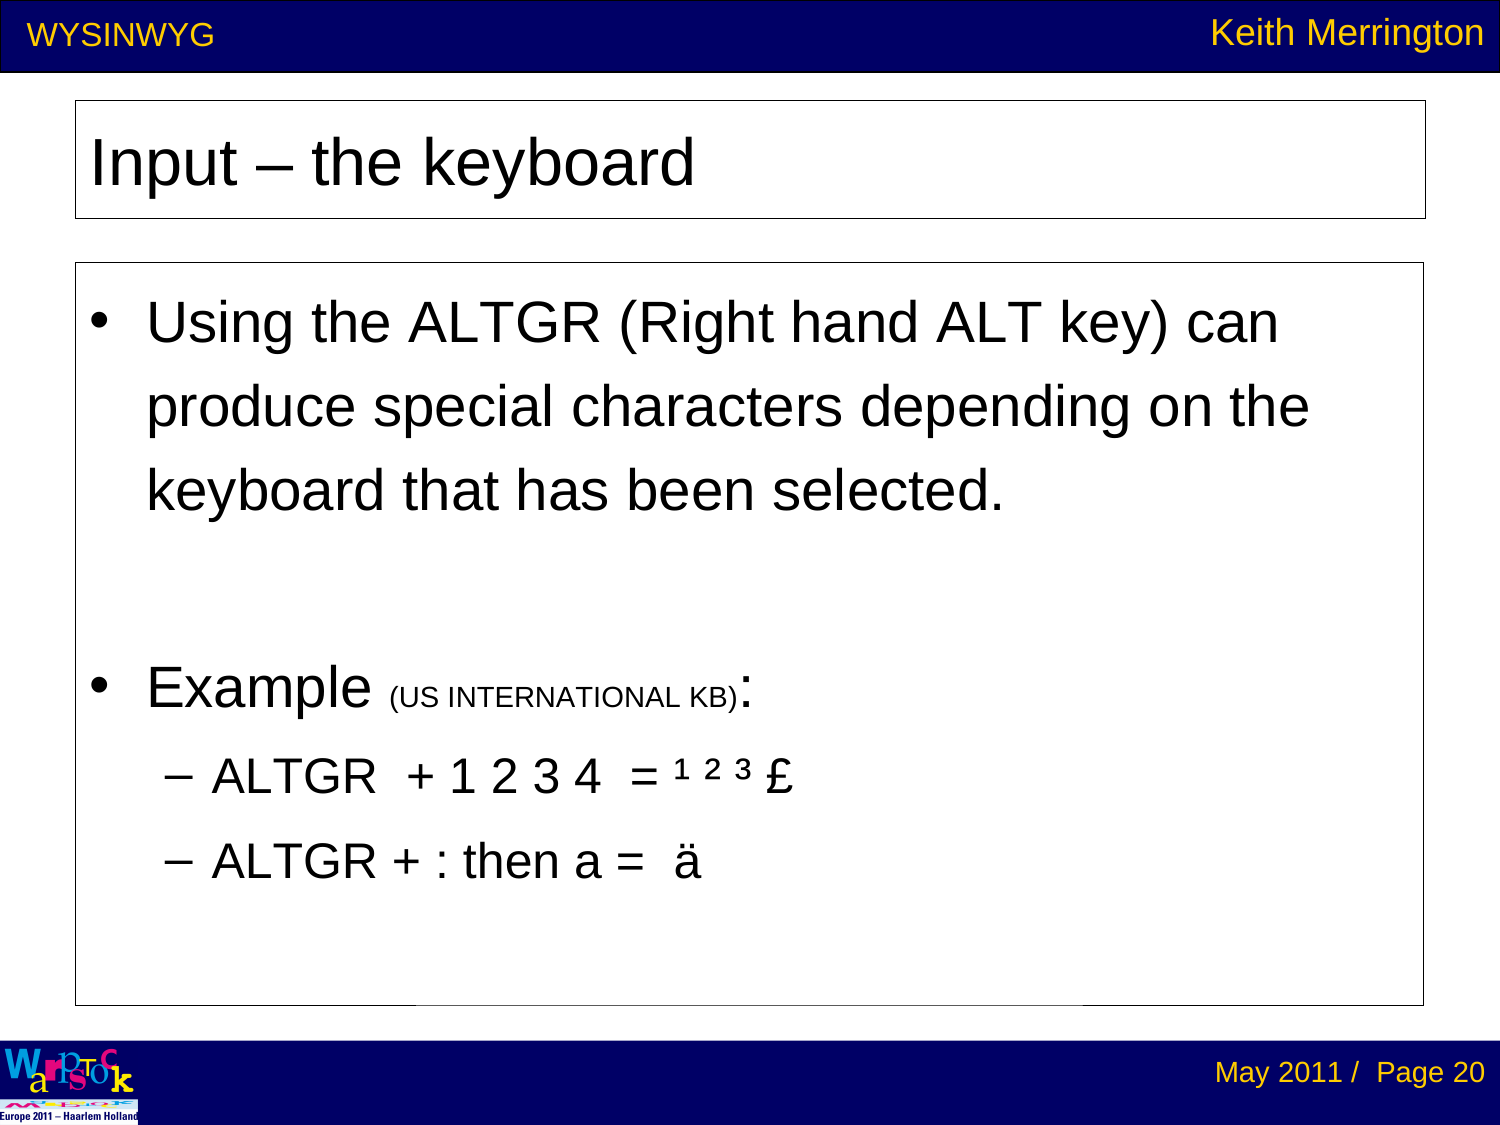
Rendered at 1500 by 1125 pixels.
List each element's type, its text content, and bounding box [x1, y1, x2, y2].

picture [0, 1042, 138, 1125]
title Input – the keyboard [75, 100, 1426, 219]
list Using the ALTGR (Right hand ALT key) can produce special characters depending on the keyboard that has been selected. Example (US INTERNATIONAL KB): ALTGR + 1 2 3 4 = ¹ ² ³ £ ALTGR + : then a = ä [75, 262, 1424, 1006]
